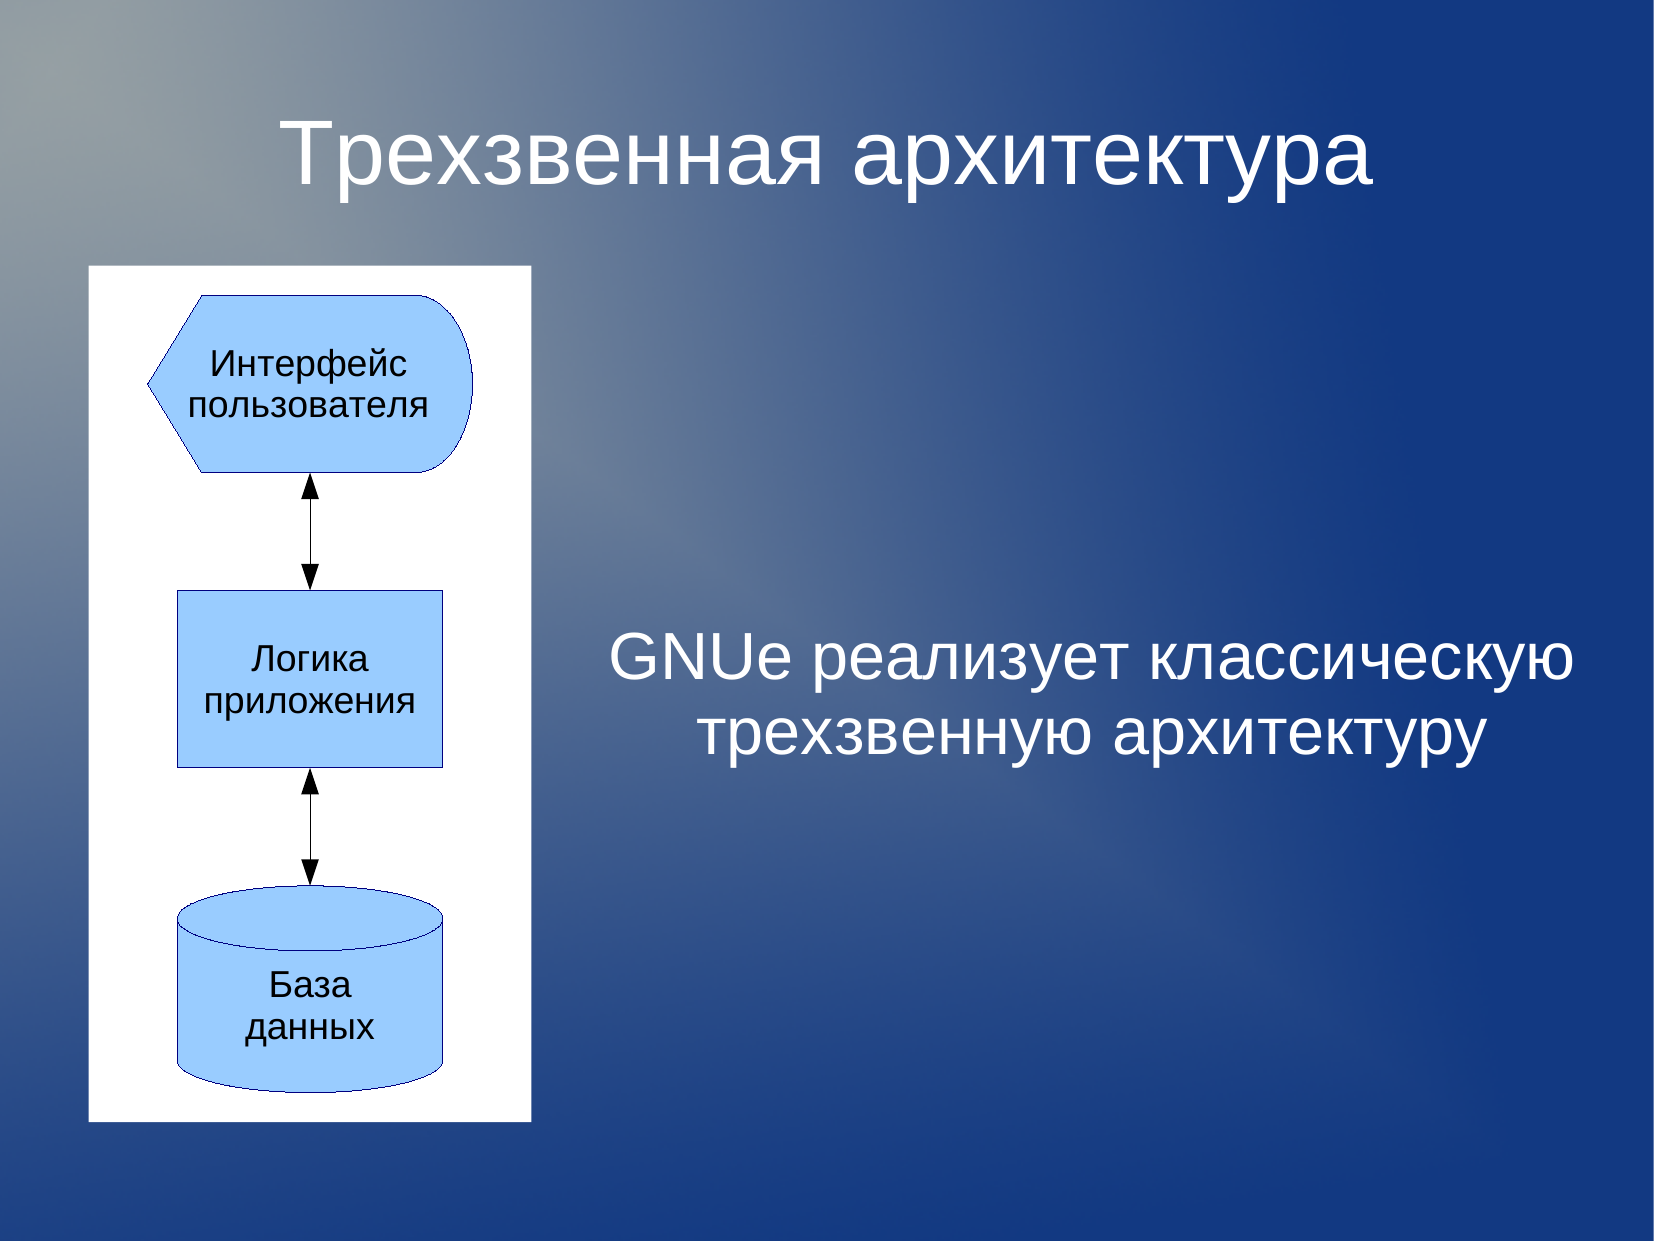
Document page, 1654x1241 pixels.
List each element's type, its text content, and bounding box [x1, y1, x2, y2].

text_box Click to add textD [88, 265, 532, 1123]
text_box База данных [177, 885, 443, 1093]
text_box Интерфейс пользователя [147, 295, 473, 473]
text_box Логика приложения [177, 590, 443, 768]
title Трехзвенная архитектура [82, 0, 1571, 616]
text_box GNUe реализует классическую трехзвенную архитектуру [590, 265, 1595, 1123]
picture [0, 0, 1654, 1241]
